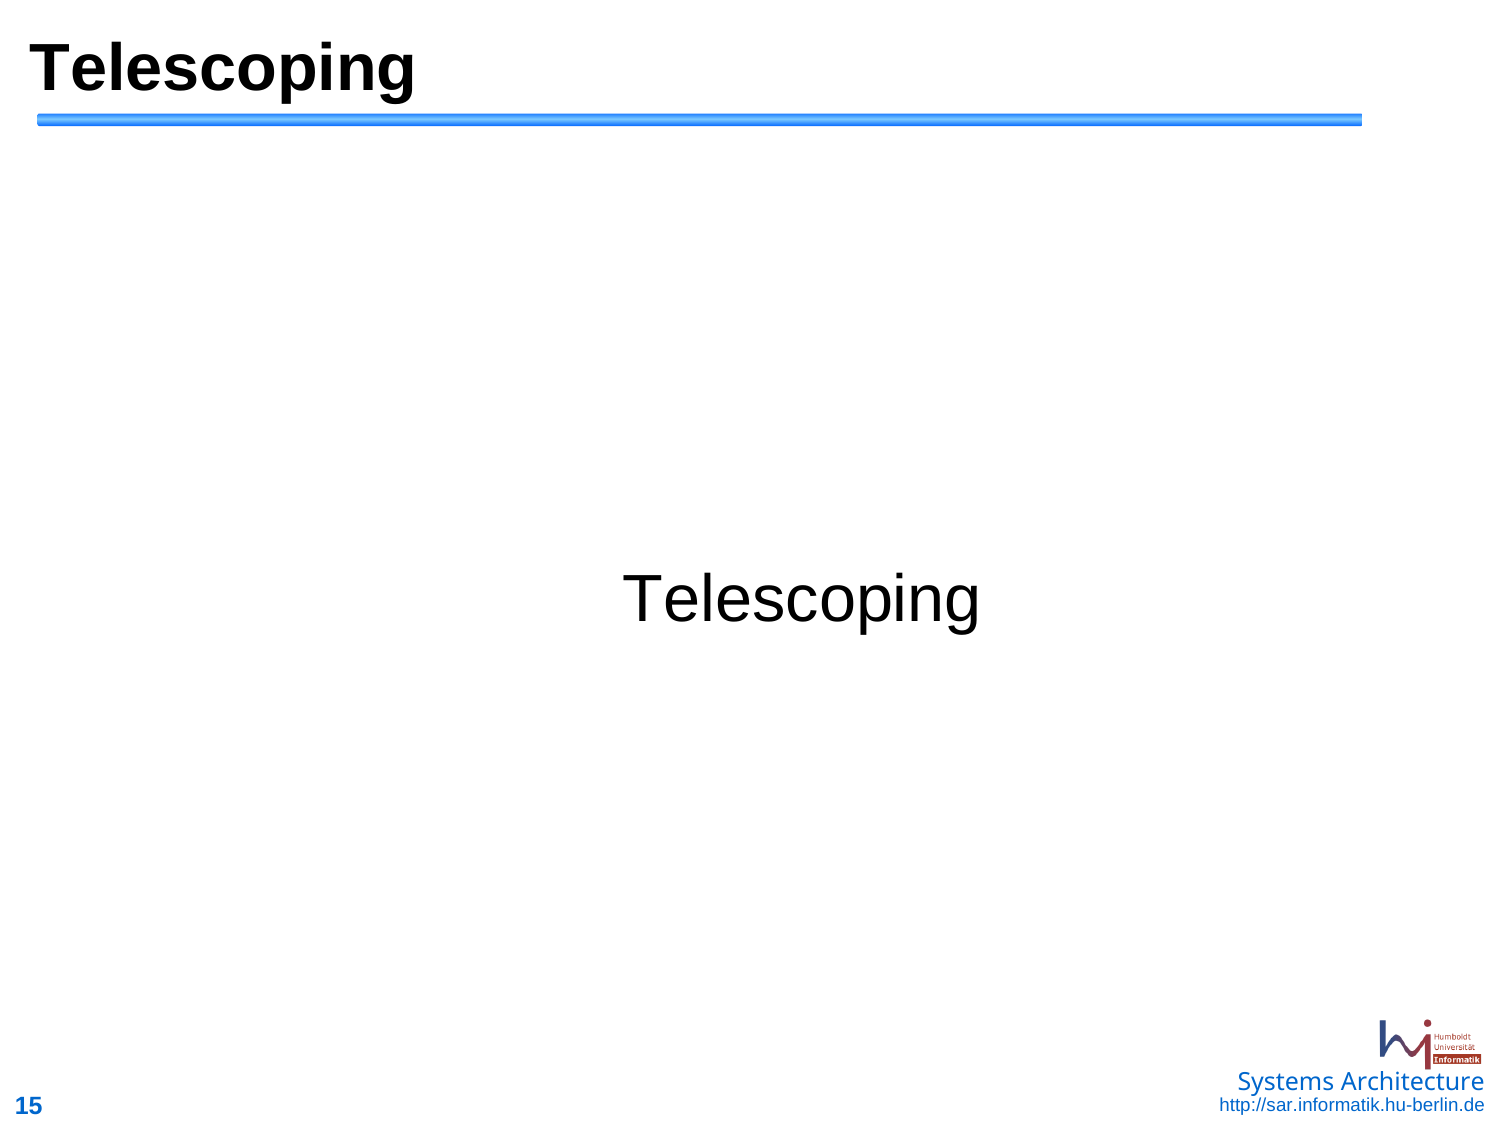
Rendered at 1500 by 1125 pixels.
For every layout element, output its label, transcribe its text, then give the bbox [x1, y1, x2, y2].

title Telescoping [29, 19, 1500, 115]
subtitle Telescoping [29, 144, 1500, 1052]
picture [1376, 1052, 1483, 1071]
